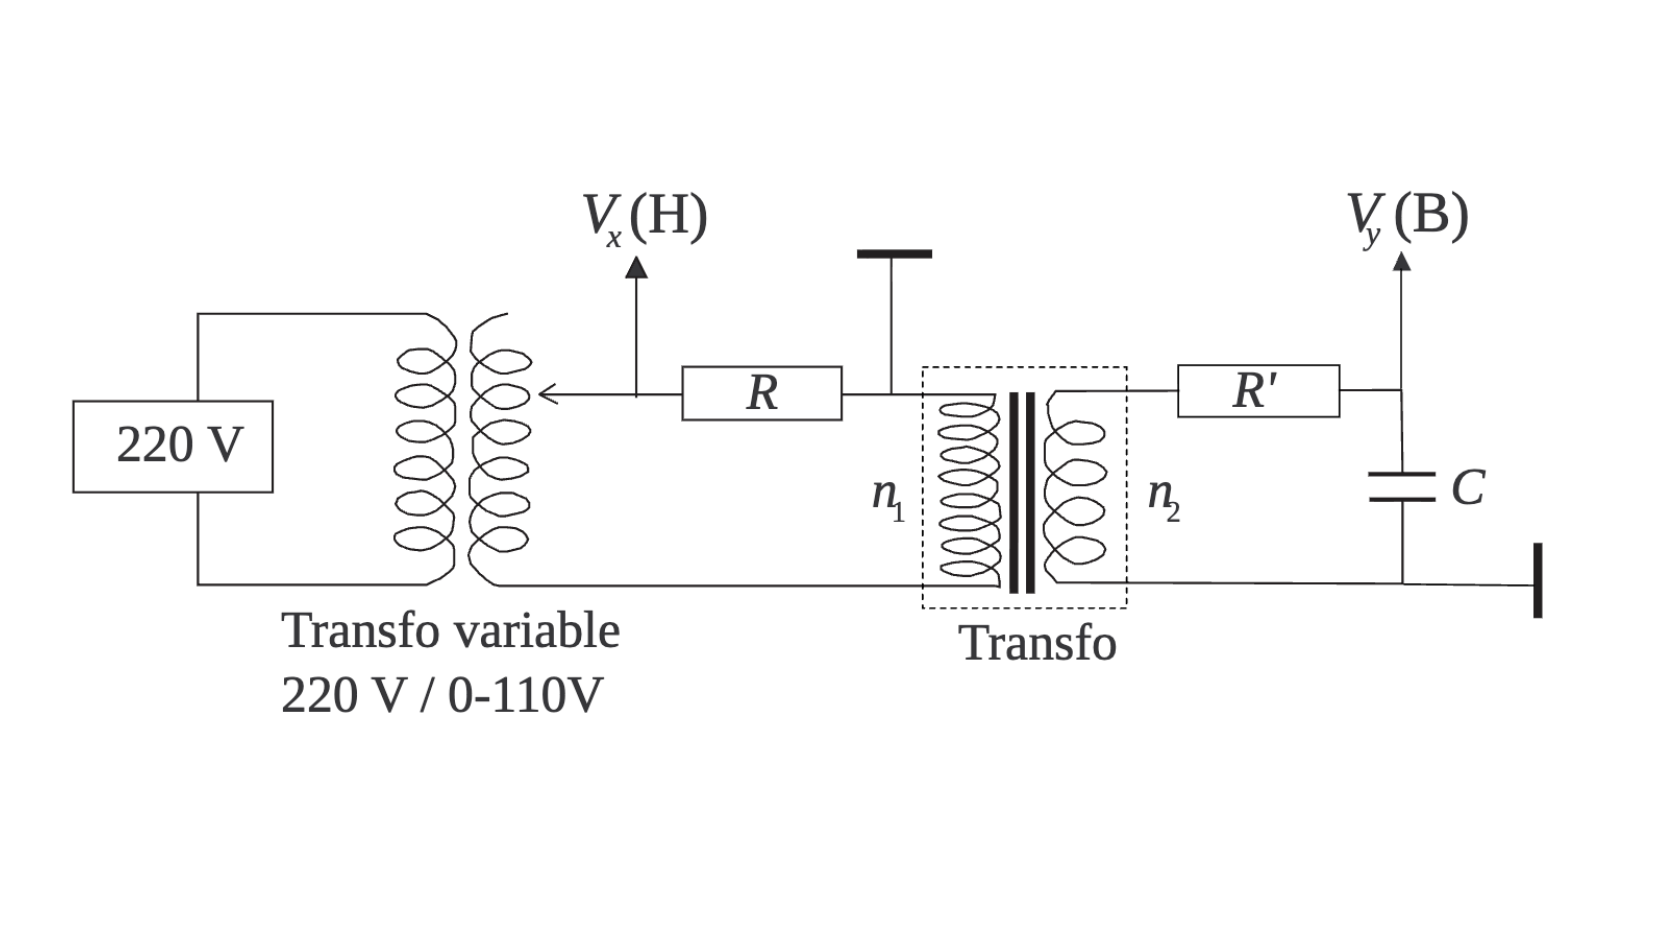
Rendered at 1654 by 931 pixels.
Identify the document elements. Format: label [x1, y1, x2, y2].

picture [59, 148, 1620, 739]
